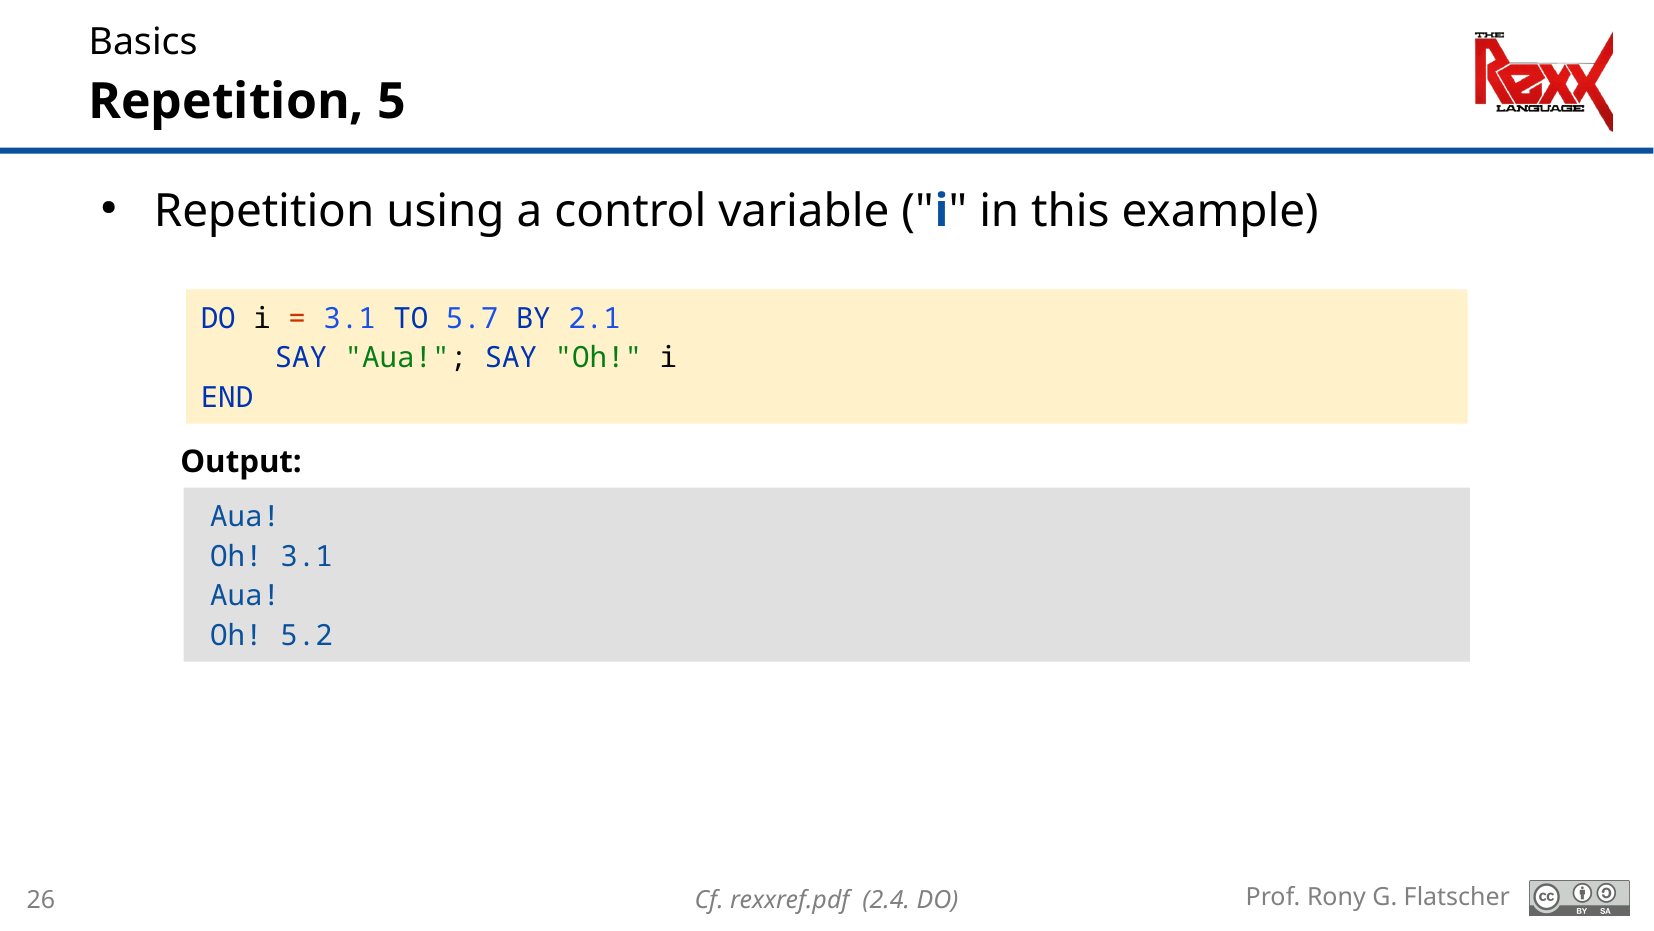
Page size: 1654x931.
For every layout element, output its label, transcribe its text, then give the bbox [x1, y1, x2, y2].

text_box DO i = 3.1 TO 5.7 BY 2.1 SAY "Aua!"; SAY "Oh!" i END [186, 289, 1468, 419]
list Repetition using a control variable ("i" in this example) [82, 177, 1571, 266]
text_box Aua! Oh! 3.1 Aua! Oh! 5.2 [183, 487, 1470, 655]
title Basics Repetition, 5 [29, 0, 1654, 148]
text_box Cf. rexxref.pdf (2.4. DO) [0, 874, 1654, 922]
text_box Output: [165, 431, 332, 487]
